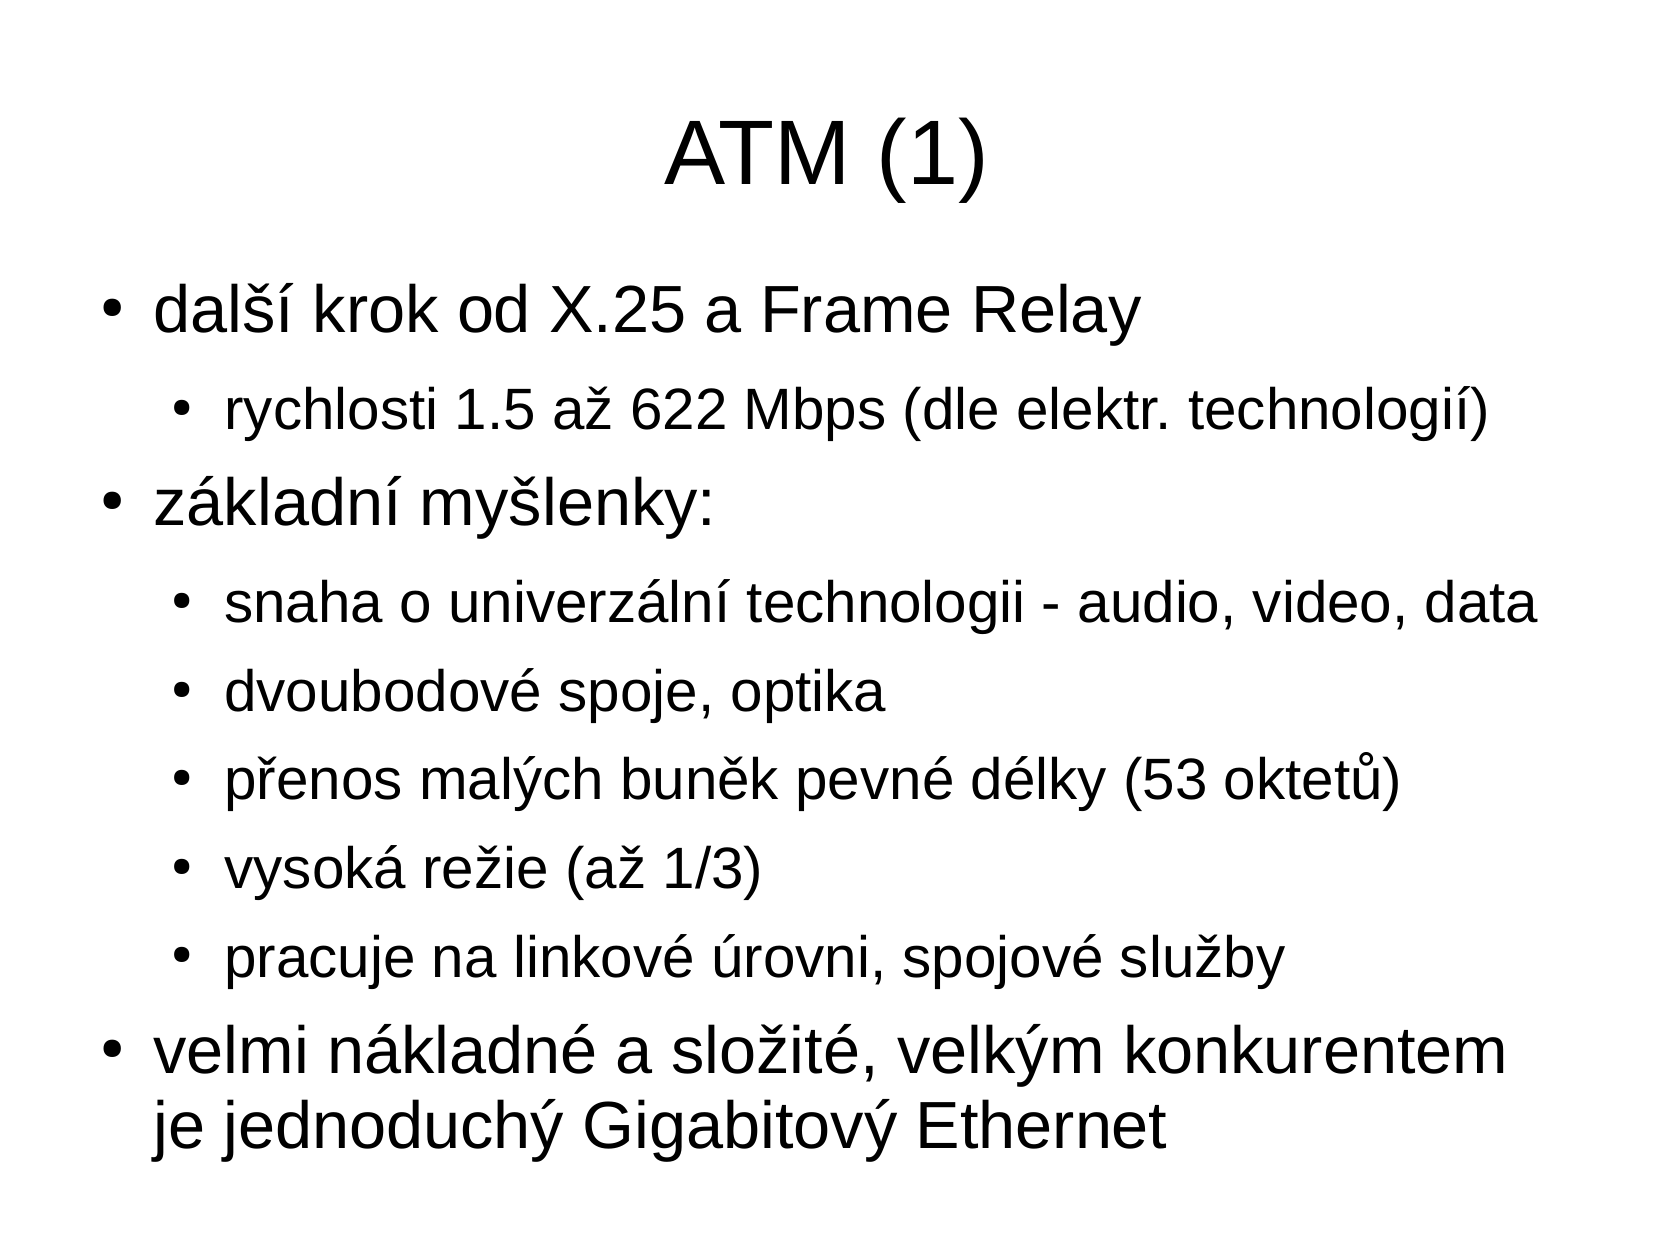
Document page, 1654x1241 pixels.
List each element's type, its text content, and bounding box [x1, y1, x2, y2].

title ATM (1) [82, 56, 1571, 250]
list další krok od X.25 a Frame Relay rychlosti 1.5 až 622 Mbps (dle elektr. technologií) základní myšlenky: snaha o univerzální technologii - audio, video, data dvoubodové spoje, optika přenos malých buněk pevné délky (53 oktetů) vysoká režie (až 1/3) pracuje na linkové úrovni, spojové služby velmi nákladné a složité, velkým konkurentem je jednoduchý Gigabitový Ethernet [82, 272, 1571, 1163]
